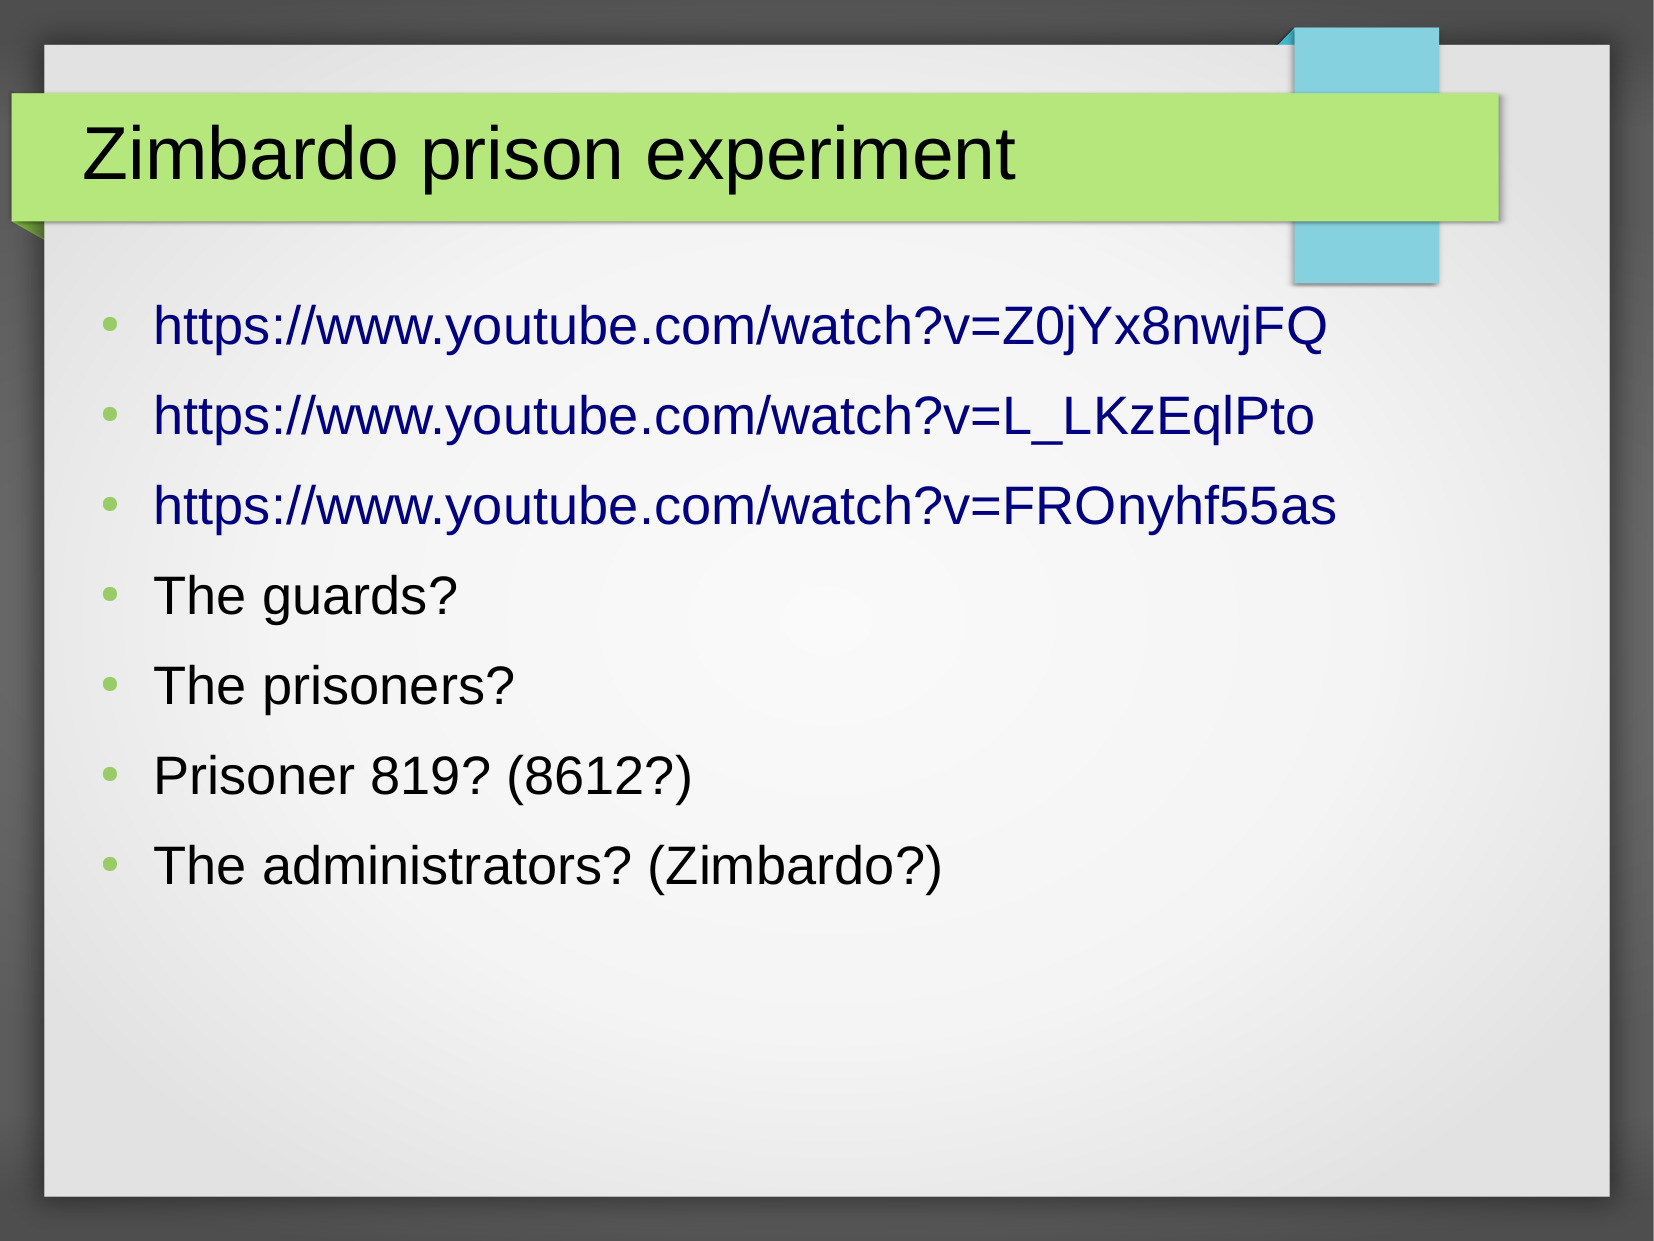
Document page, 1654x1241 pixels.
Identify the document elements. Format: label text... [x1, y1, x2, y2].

picture [0, 0, 1654, 1241]
list https://www.youtube.com/watch?v=Z0jYx8nwjFQ https://www.youtube.com/watch?v=L_LKzEqlPto https://www.youtube.com/watch?v=FROnyhf55as The guards? The prisoners? Prisoner 819? (8612?) The administrators? (Zimbardo?) [82, 295, 1571, 1015]
title Zimbardo prison experiment [82, 94, 1264, 213]
